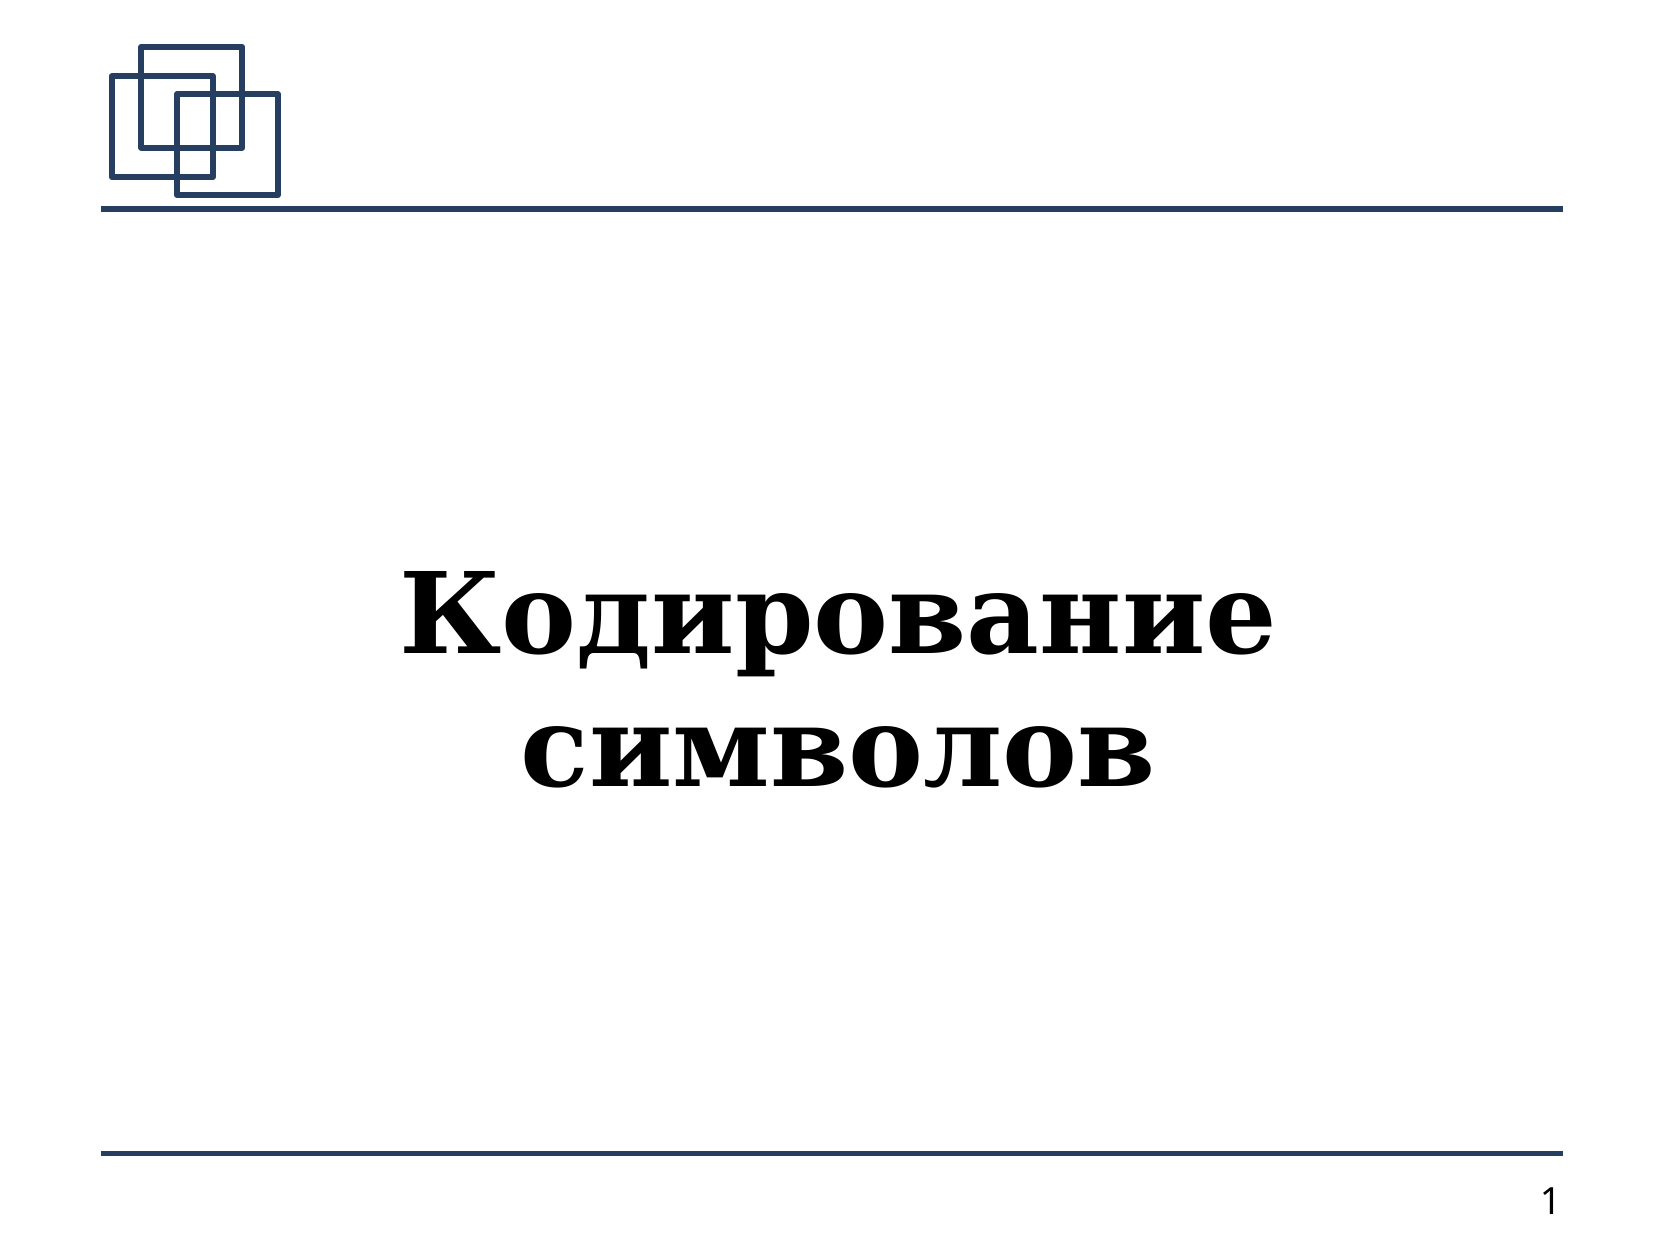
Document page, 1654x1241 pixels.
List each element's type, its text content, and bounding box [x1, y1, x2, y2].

subtitle Кодирование символов [129, 427, 1548, 934]
